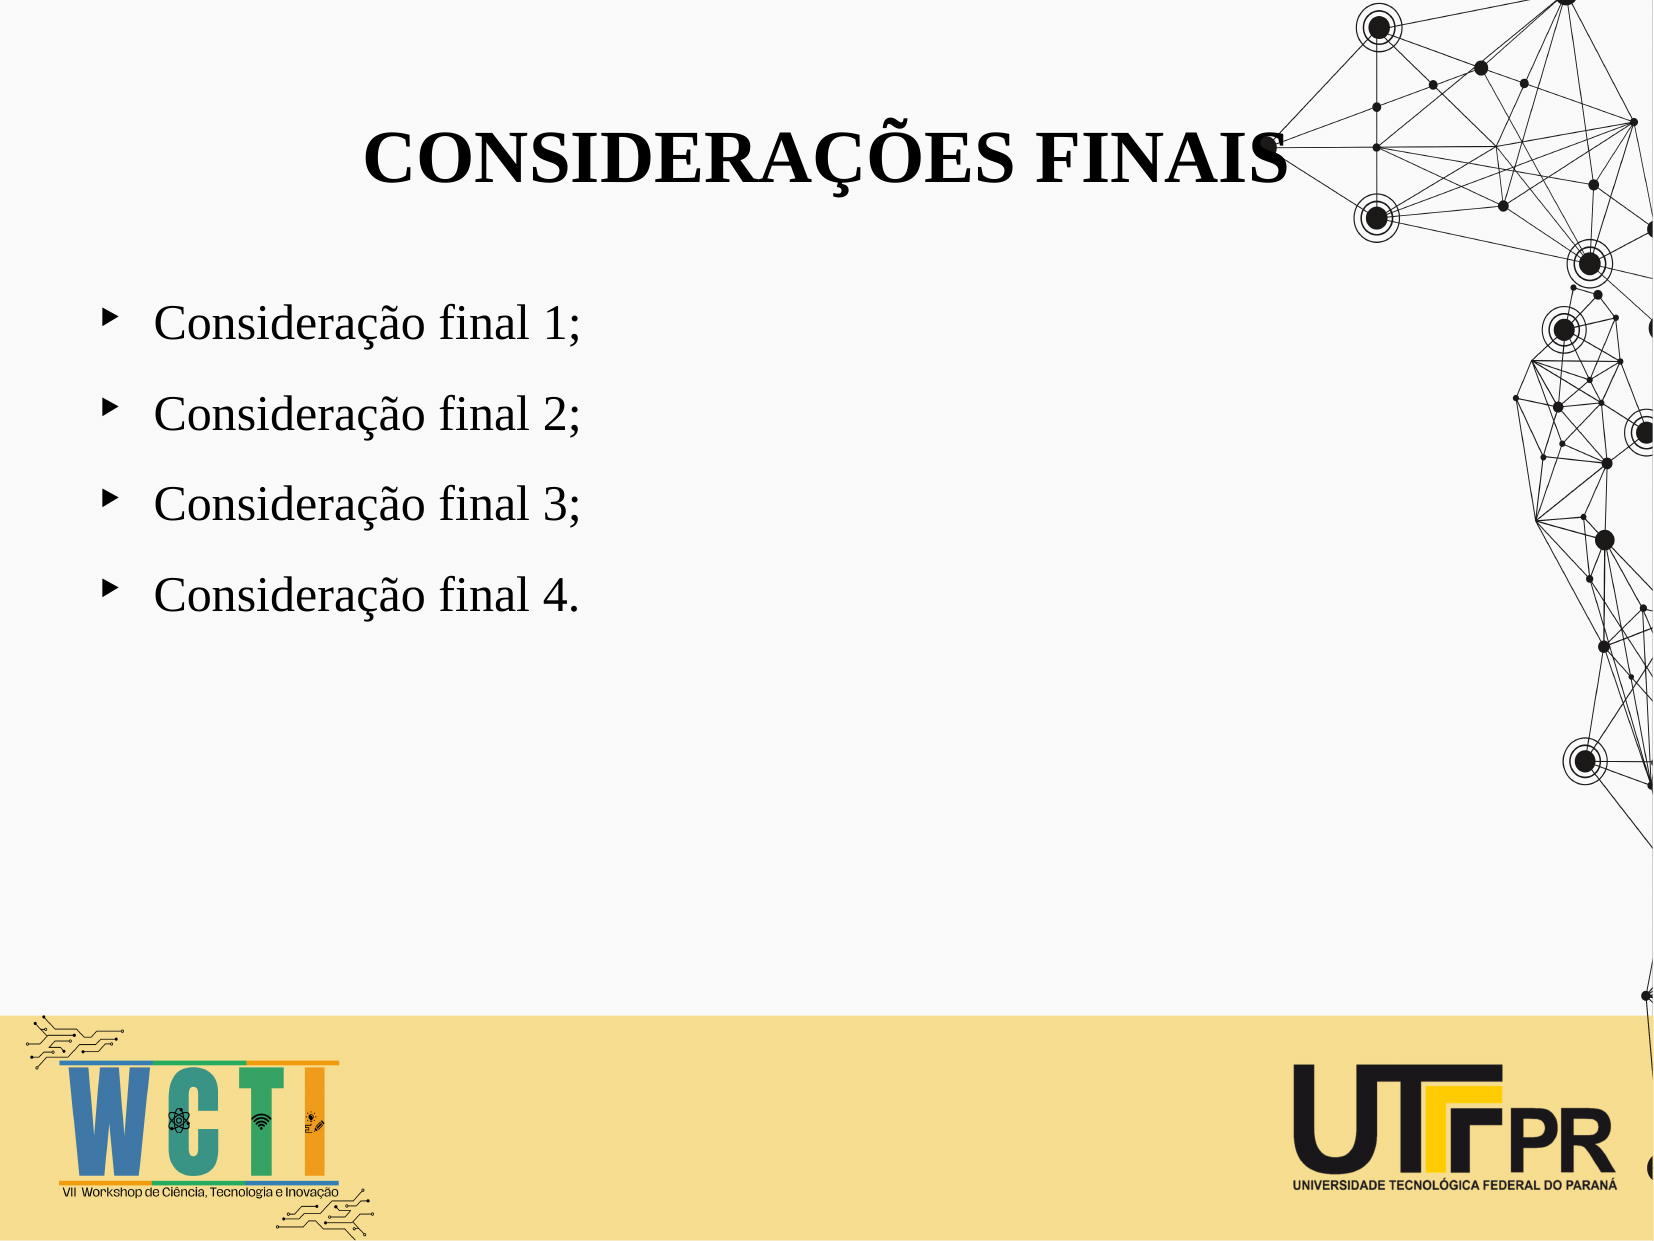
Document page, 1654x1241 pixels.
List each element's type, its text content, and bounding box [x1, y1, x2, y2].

text_box Consideração final 1; Consideração final 2; Consideração final 3; Consideração final 4. [82, 290, 1571, 1010]
picture [0, 0, 1654, 1241]
text_box Considerações finais [82, 49, 1571, 257]
